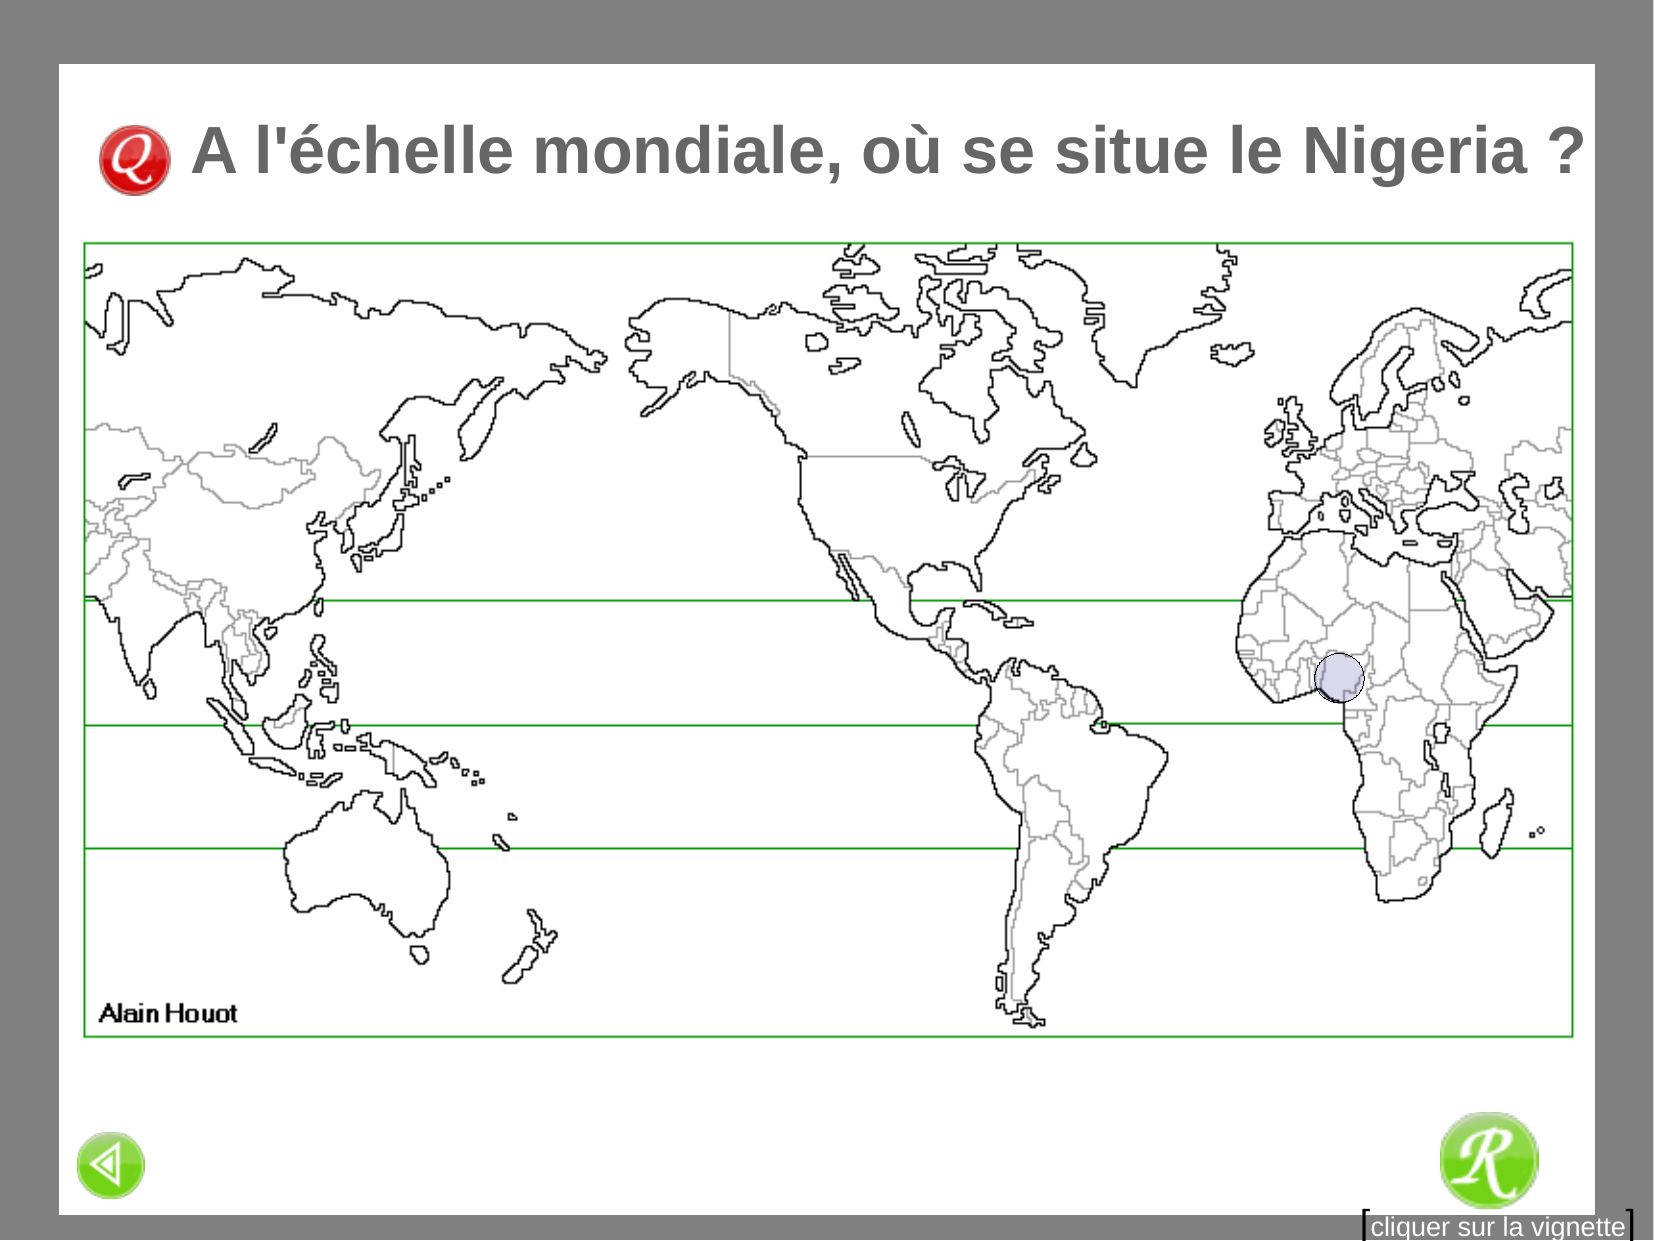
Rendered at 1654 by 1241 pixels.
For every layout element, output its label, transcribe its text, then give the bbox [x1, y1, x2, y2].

text_box A l'échelle mondiale, où se situe le Nigeria ? [175, 105, 1604, 196]
picture [59, 64, 1595, 1215]
text_box [1314, 653, 1365, 703]
text_box [cliquer sur la vignette] [1345, 1195, 1651, 1241]
